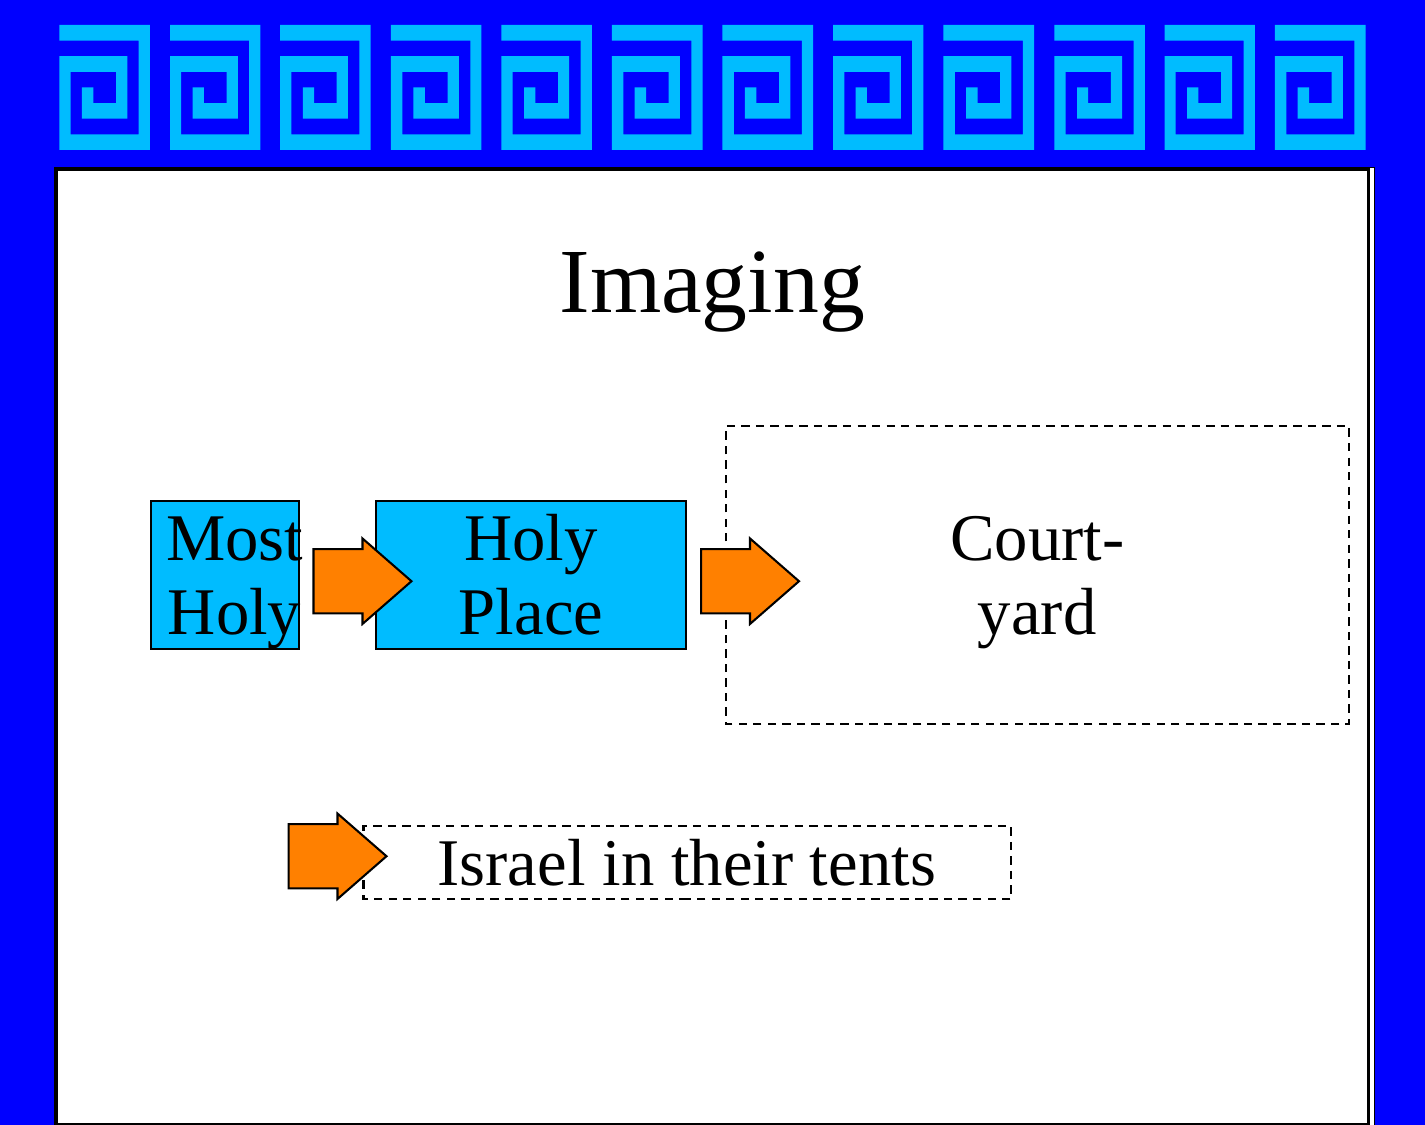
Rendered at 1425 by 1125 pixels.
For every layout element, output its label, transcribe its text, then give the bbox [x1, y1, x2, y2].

text_box Israel in their tents [363, 826, 1012, 899]
text_box Court- yard [726, 425, 1349, 724]
text_box Most Holy [151, 500, 299, 649]
text_box [288, 813, 387, 899]
text_box [313, 538, 412, 624]
title Imaging [75, 187, 1351, 375]
text_box Holy Place [376, 500, 687, 649]
text_box [701, 538, 800, 624]
